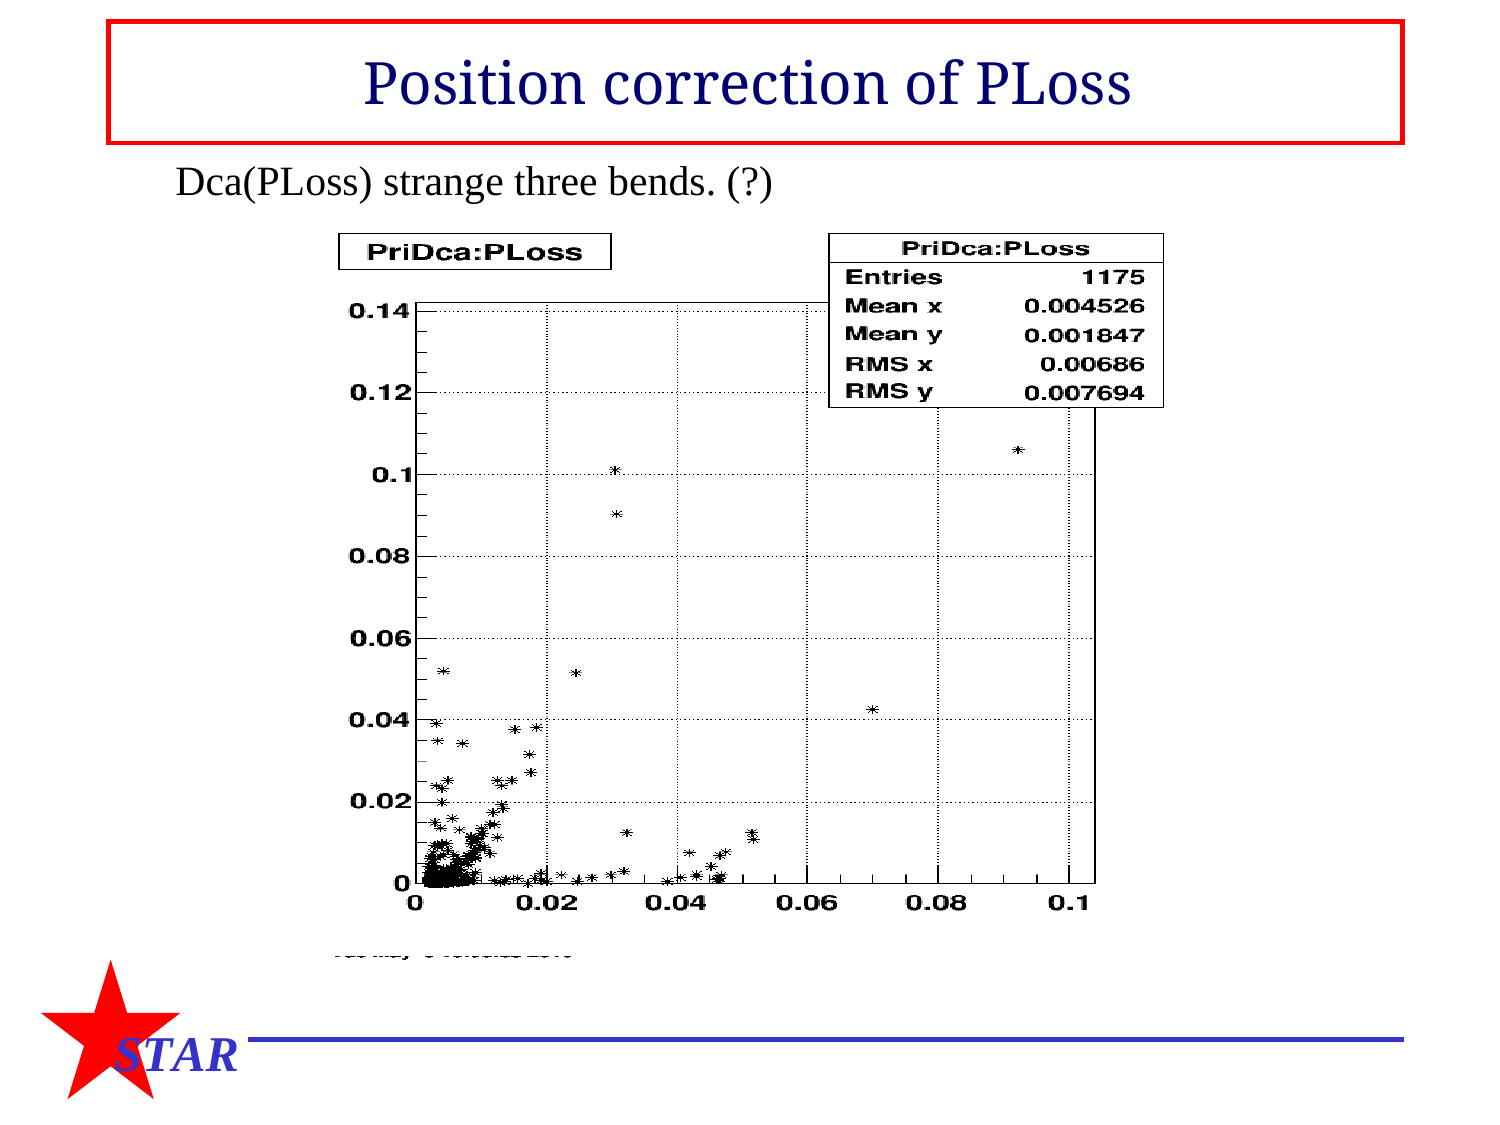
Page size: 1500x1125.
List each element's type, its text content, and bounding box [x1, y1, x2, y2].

title Position correction of PLoss [101, 32, 1395, 131]
list Dca(PLoss) strange three bends. (?) [104, 146, 1396, 799]
picture [324, 223, 1191, 964]
